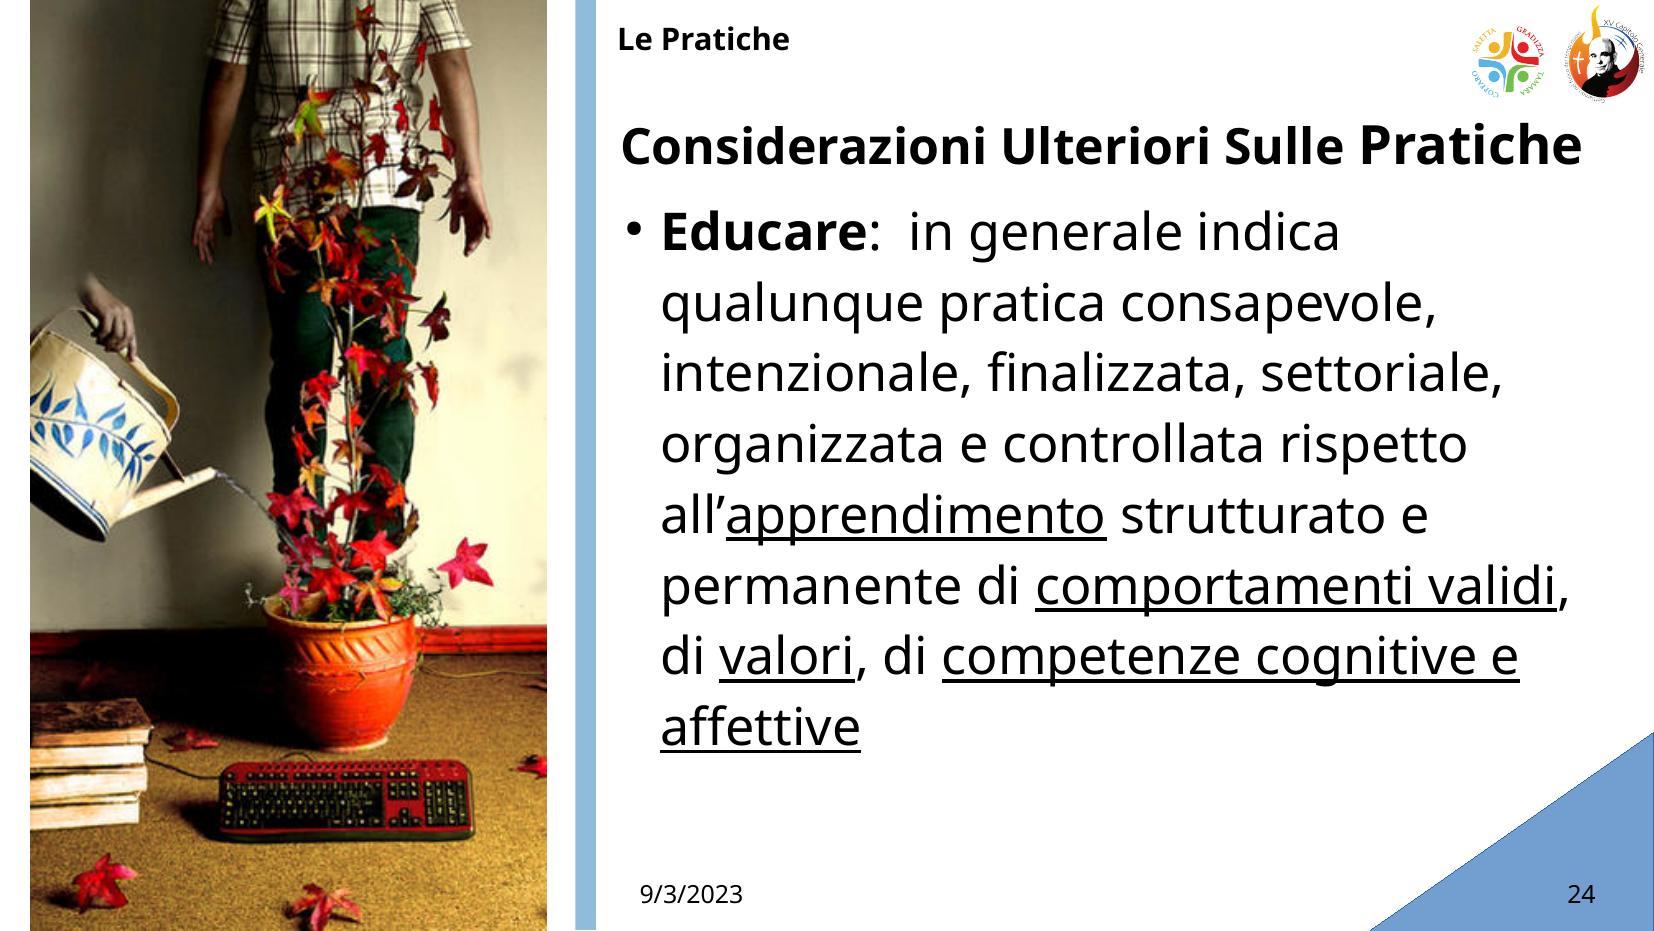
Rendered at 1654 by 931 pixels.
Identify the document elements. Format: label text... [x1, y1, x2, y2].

picture [30, 0, 547, 931]
text_box Le Pratiche [602, 9, 1335, 63]
subtitle Educare: in generale indica qualunque pratica consapevole, intenzionale, finalizzata, settoriale, organizzata e controllata rispetto all’apprendimento strutturato e permanente di comportamenti validi, di valori, di competenze cognitive e affettive [624, 194, 1602, 891]
picture [1563, 4, 1646, 103]
title Considerazioni Ulteriori Sulle Pratiche [620, 106, 1654, 178]
